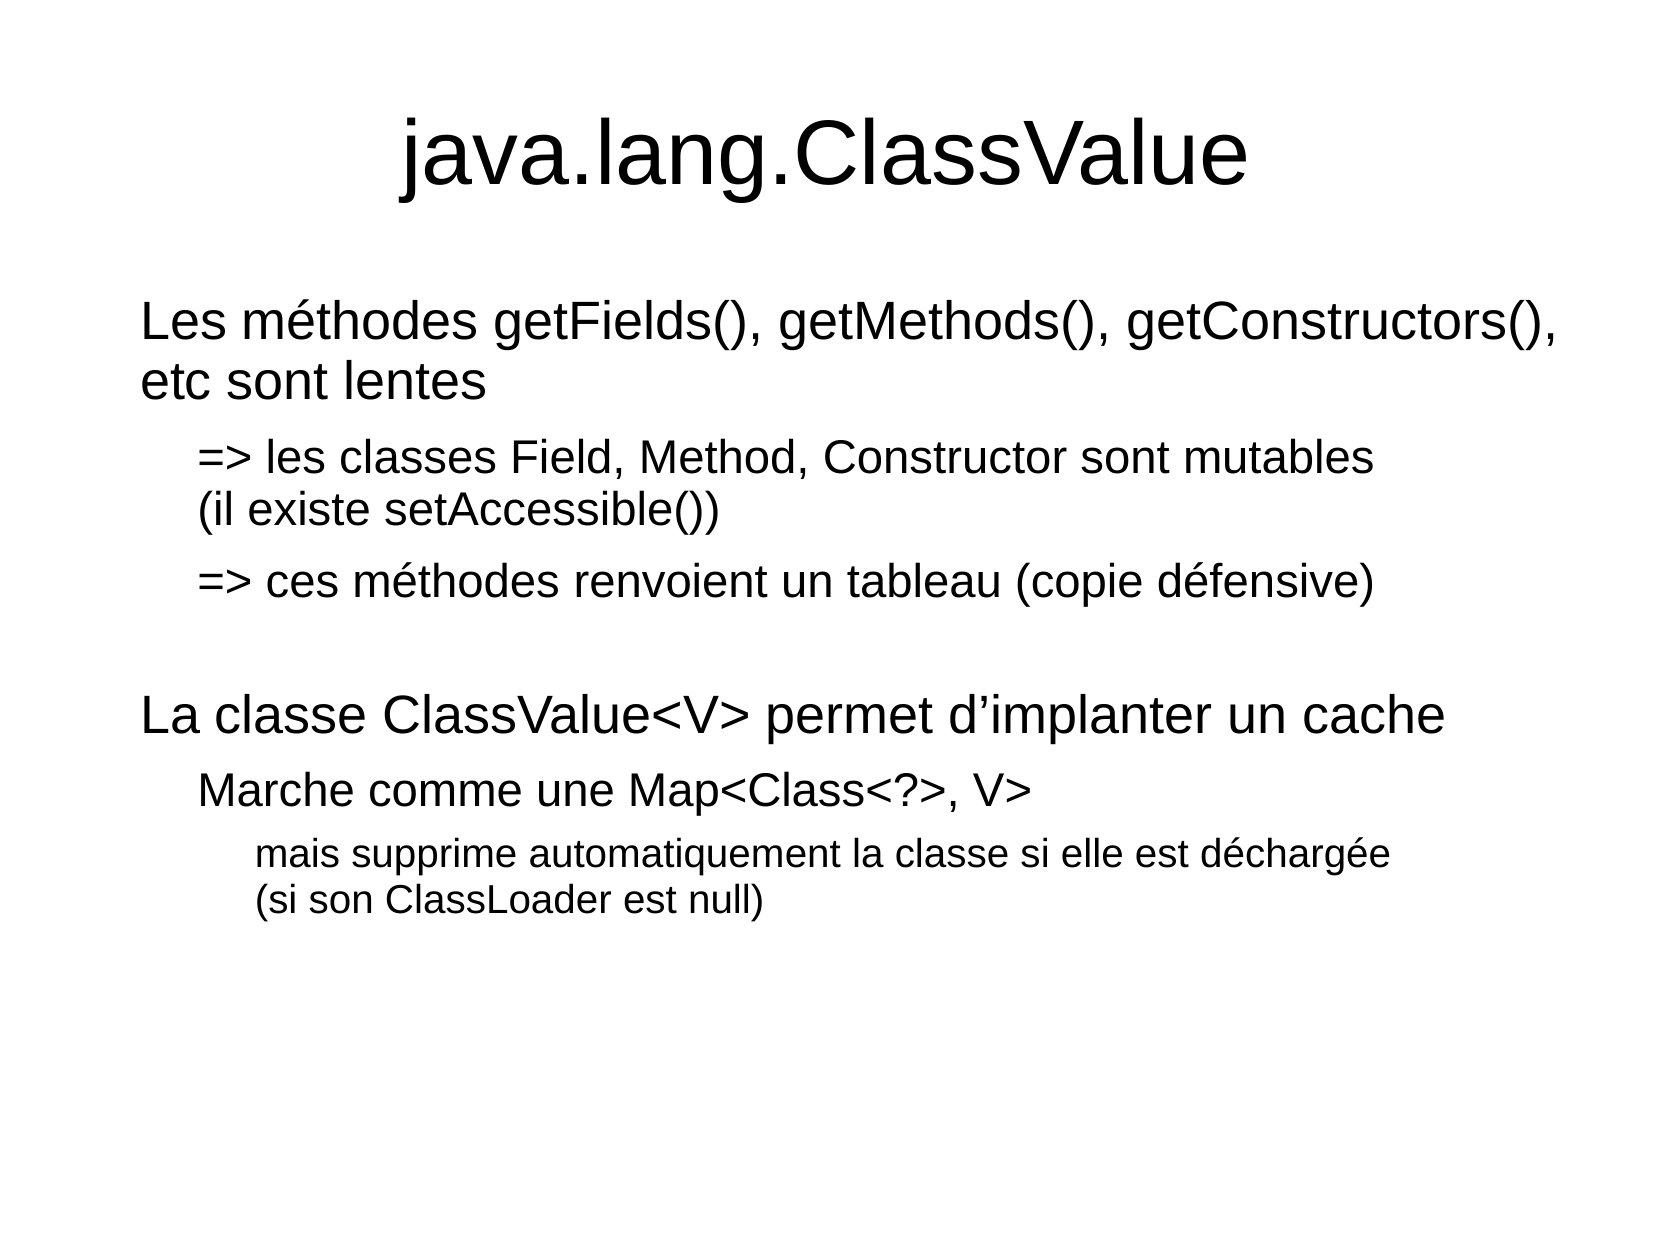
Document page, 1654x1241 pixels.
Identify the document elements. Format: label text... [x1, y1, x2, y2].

title java.lang.ClassValue [82, 49, 1571, 257]
list Les méthodes getFields(), getMethods(), getConstructors(), etc sont lentes => les classes Field, Method, Constructor sont mutables (il existe setAccessible()) => ces méthodes renvoient un tableau (copie défensive) La classe ClassValue<V> permet d’implanter un cache Marche comme une Map<Class<?>, V> mais supprime automatiquement la classe si elle est déchargée (si son ClassLoader est null) [82, 290, 1571, 1010]
